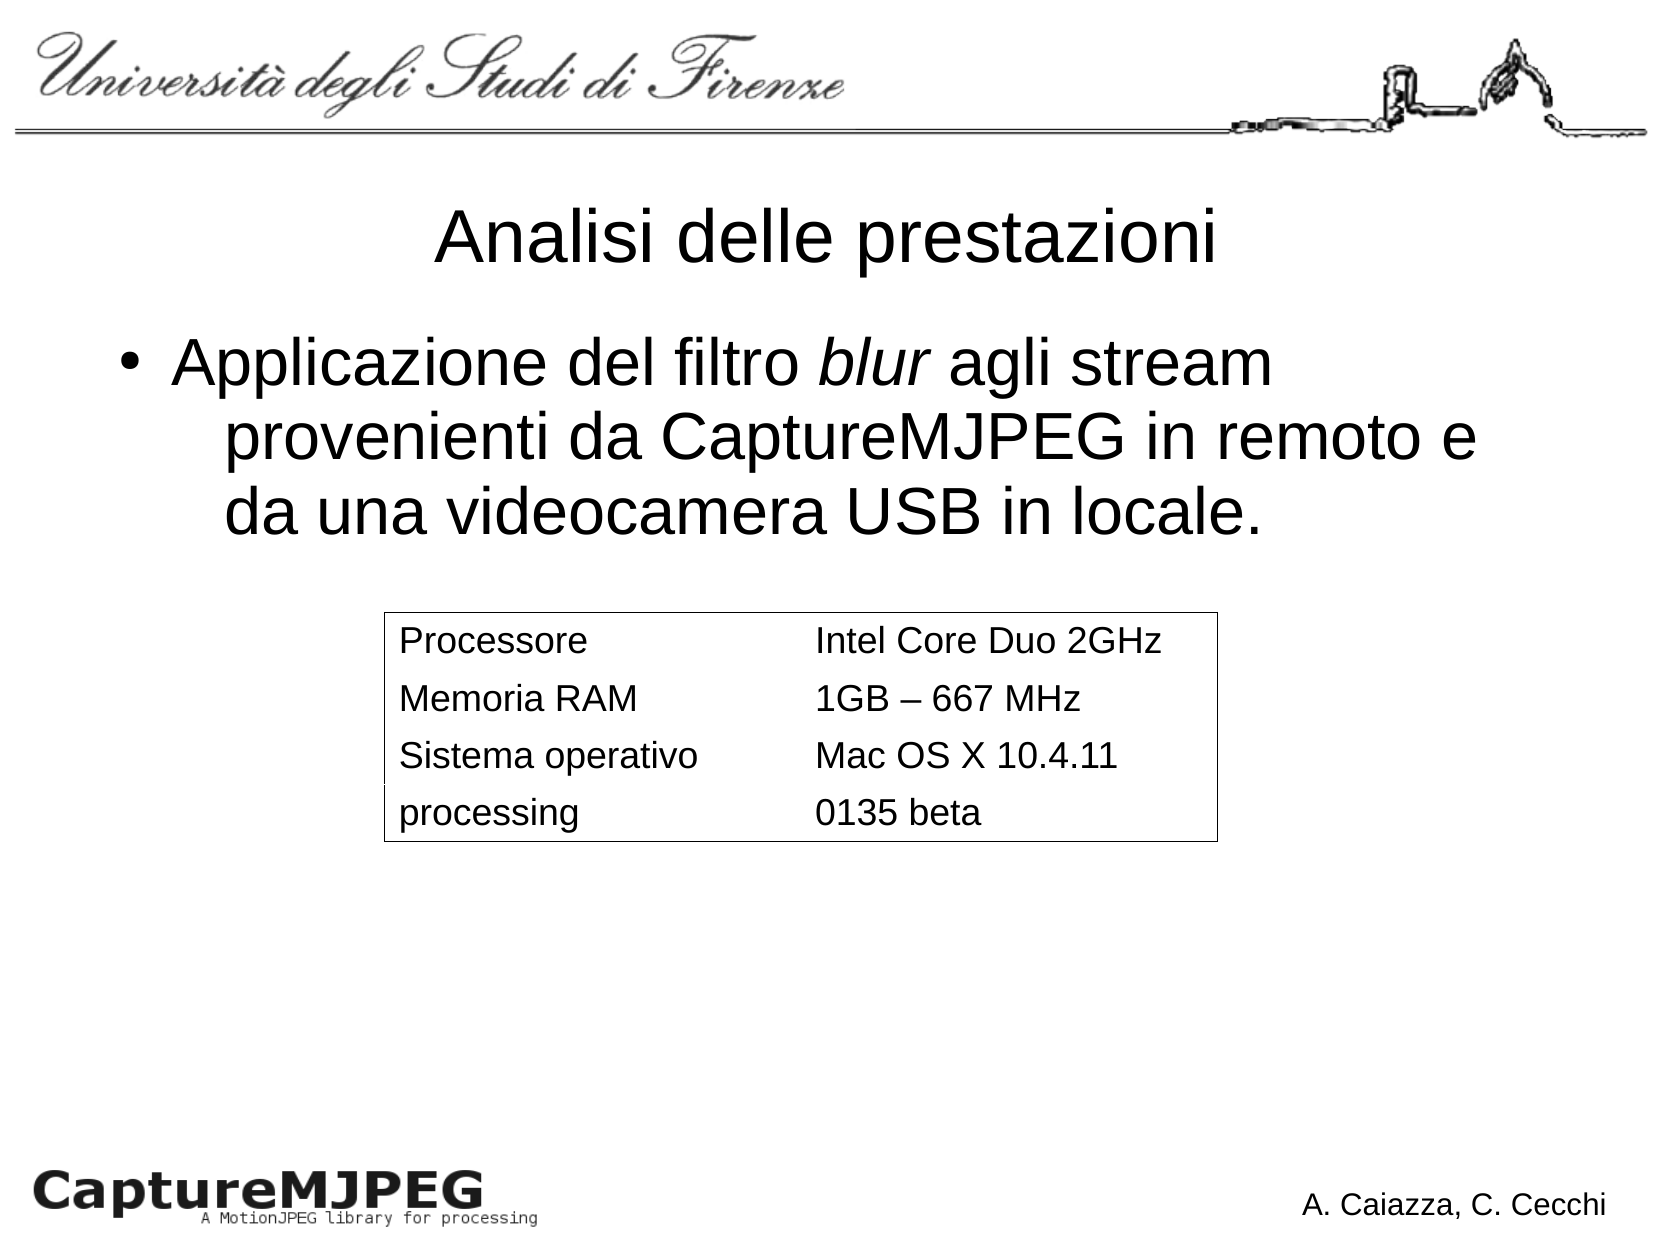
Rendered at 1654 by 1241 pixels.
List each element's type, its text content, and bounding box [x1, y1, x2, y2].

table_cell Mac OS X 10.4.11 [801, 727, 1217, 784]
title Analisi delle prestazioni [82, 147, 1571, 324]
table_cell 0135 beta [801, 785, 1217, 841]
table_header Intel Core Duo 2GHz [800, 613, 1217, 669]
picture [17, 1159, 550, 1229]
table_cell 1GB – 667 MHz [800, 669, 1217, 727]
list Applicazione del filtro blur agli stream provenienti da CaptureMJPEG in remoto e da una videocamera USB in locale. [82, 324, 1571, 1137]
table_cell Sistema operativo [385, 727, 800, 784]
table_cell Memoria RAM [385, 669, 800, 727]
table_header Processore [385, 613, 800, 669]
table_cell processing [385, 785, 800, 841]
picture [7, 4, 1654, 147]
